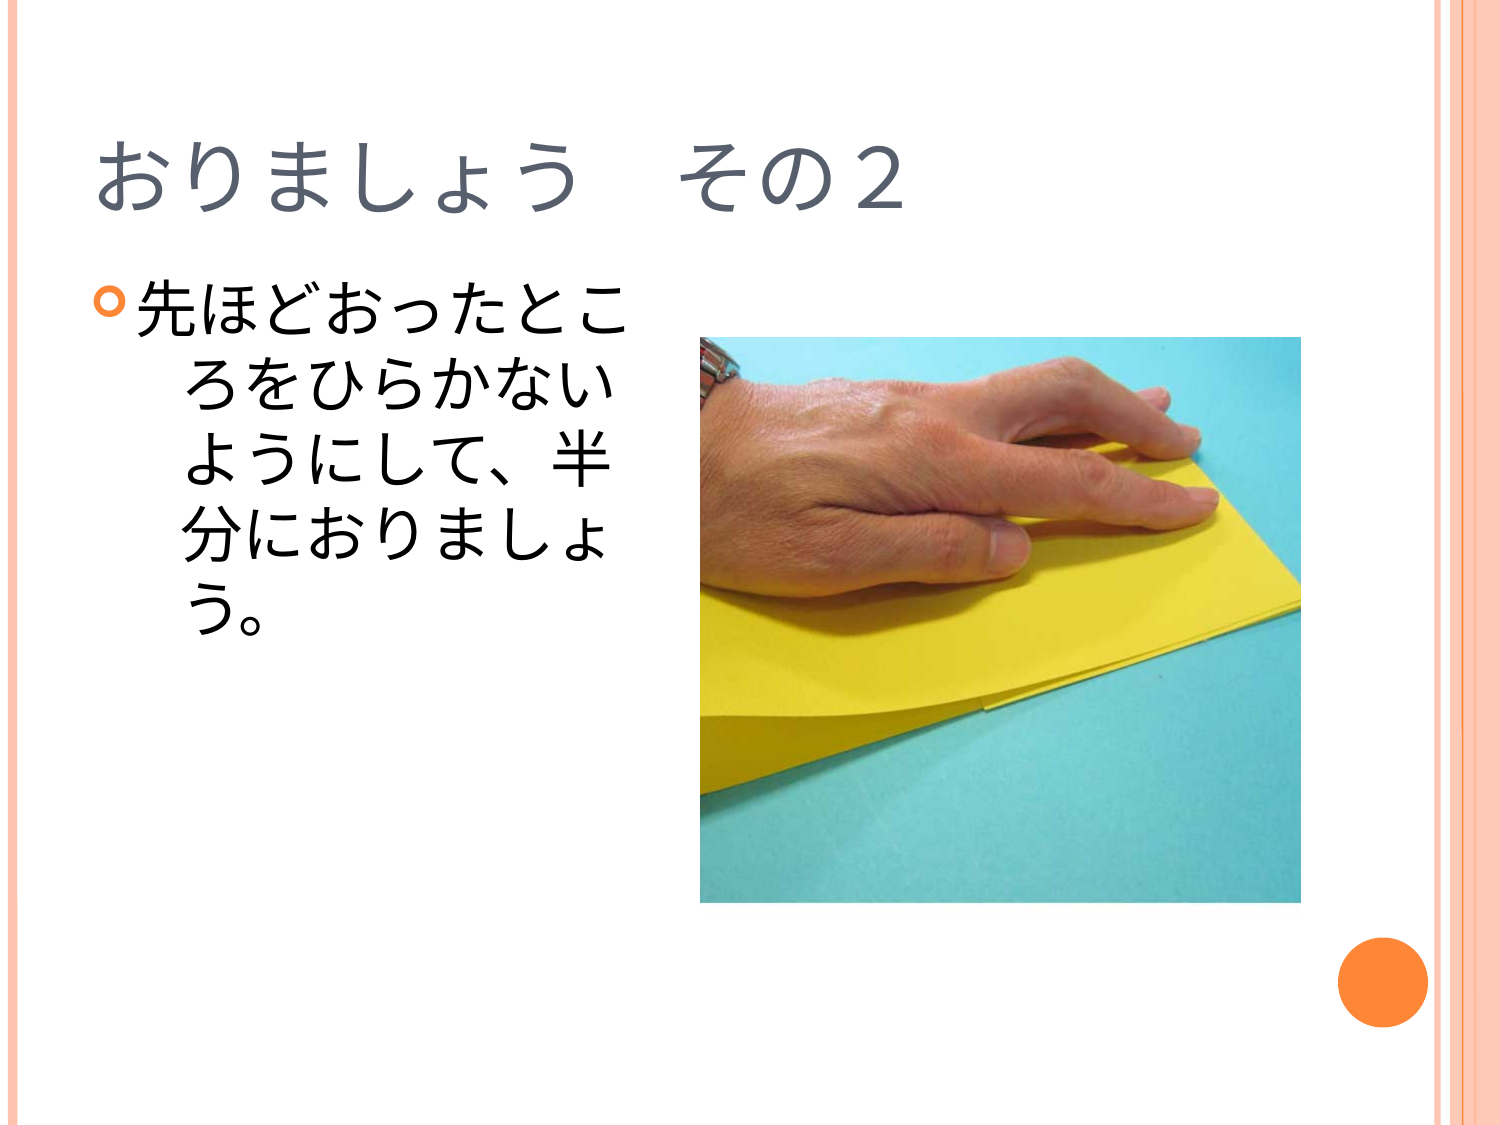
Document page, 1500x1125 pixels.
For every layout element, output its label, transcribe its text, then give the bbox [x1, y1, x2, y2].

picture [700, 337, 1301, 938]
title おりましょう その２ [75, 45, 1300, 233]
list 先ほどおったところをひらかないようにして、半分におりましょう。 [75, 262, 676, 1013]
